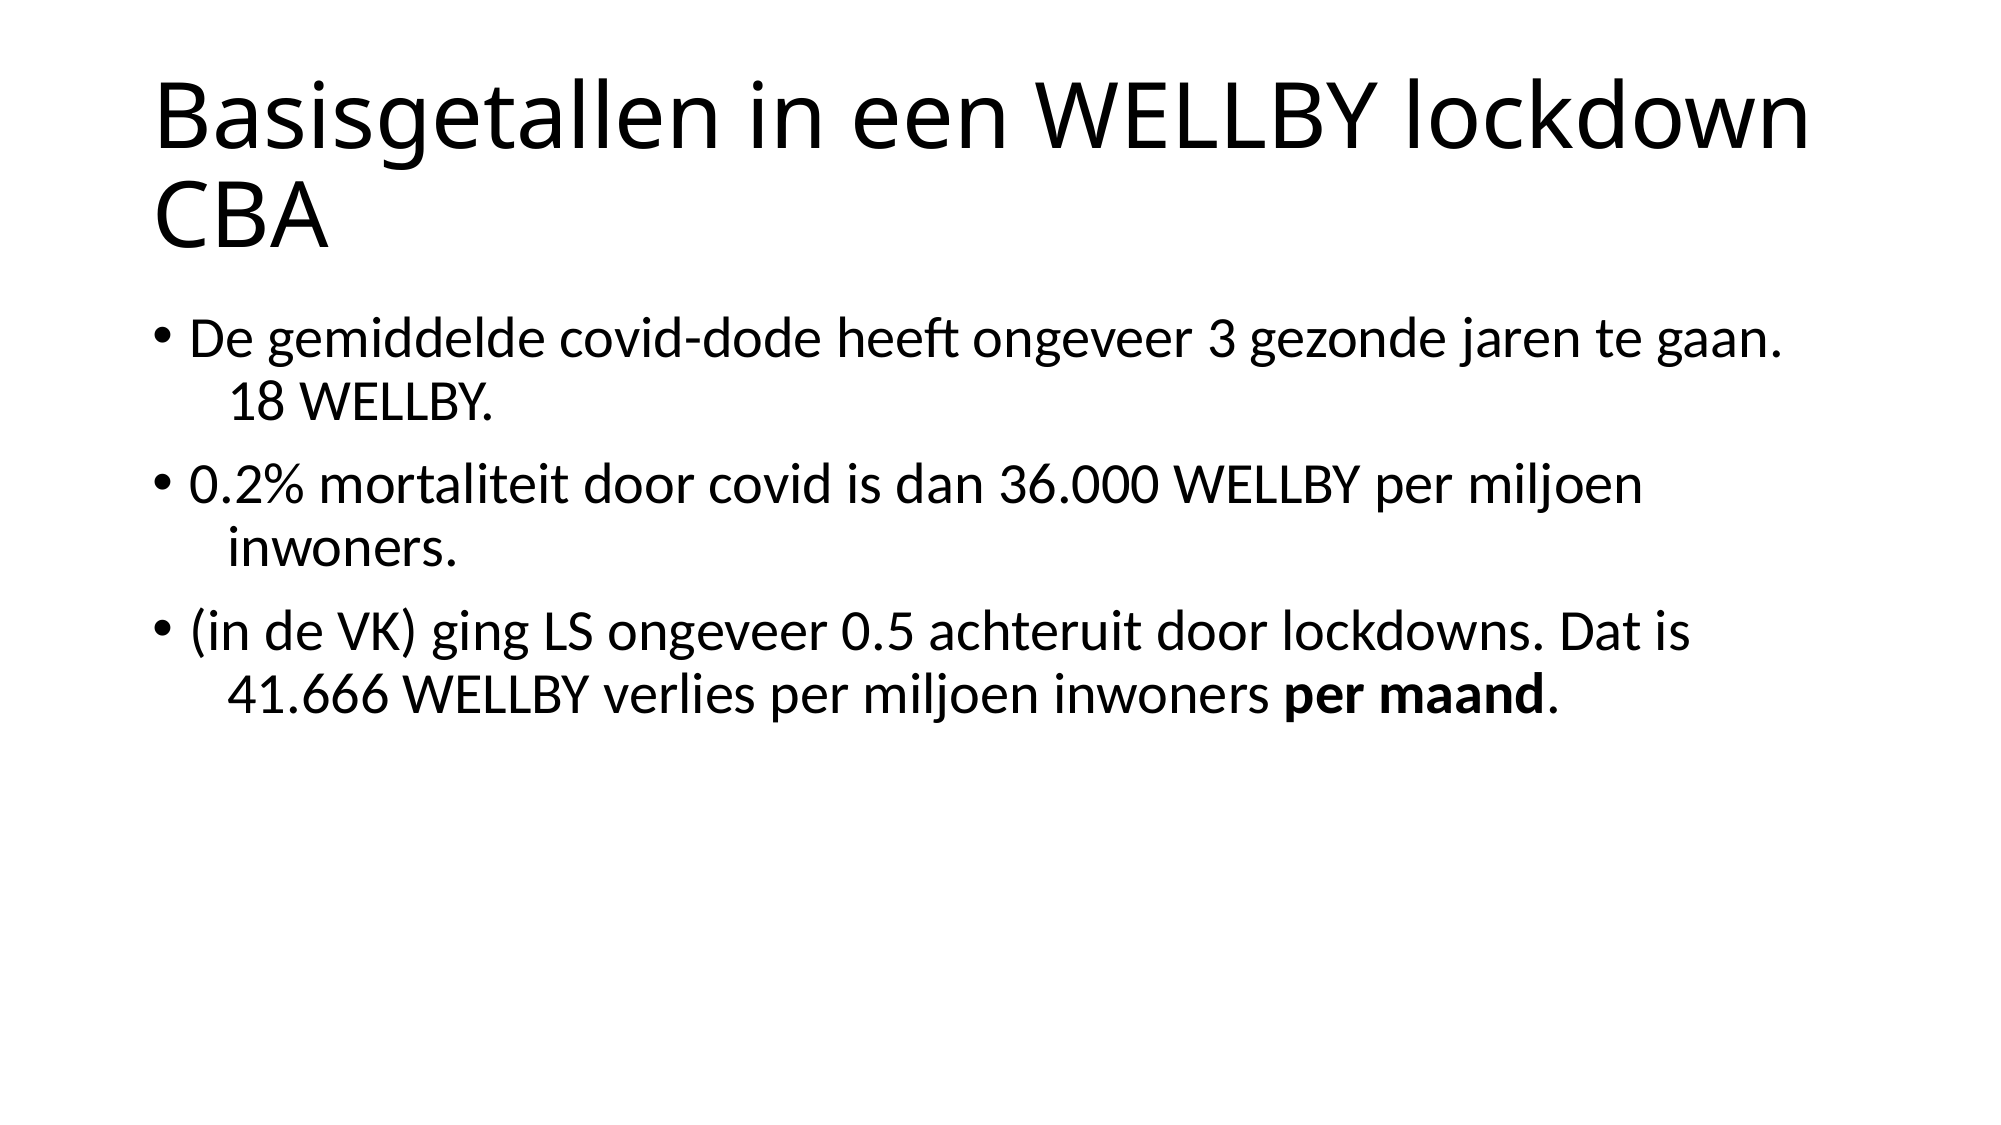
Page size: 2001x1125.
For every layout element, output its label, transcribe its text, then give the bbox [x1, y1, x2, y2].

list De gemiddelde covid-dode heeft ongeveer 3 gezonde jaren te gaan. 18 WELLBY. 0.2% mortaliteit door covid is dan 36.000 WELLBY per miljoen inwoners. (in de VK) ging LS ongeveer 0.5 achteruit door lockdowns. Dat is 41.666 WELLBY verlies per miljoen inwoners per maand. [137, 299, 1863, 1014]
title Basisgetallen in een WELLBY lockdown CBA [137, 59, 1863, 278]
